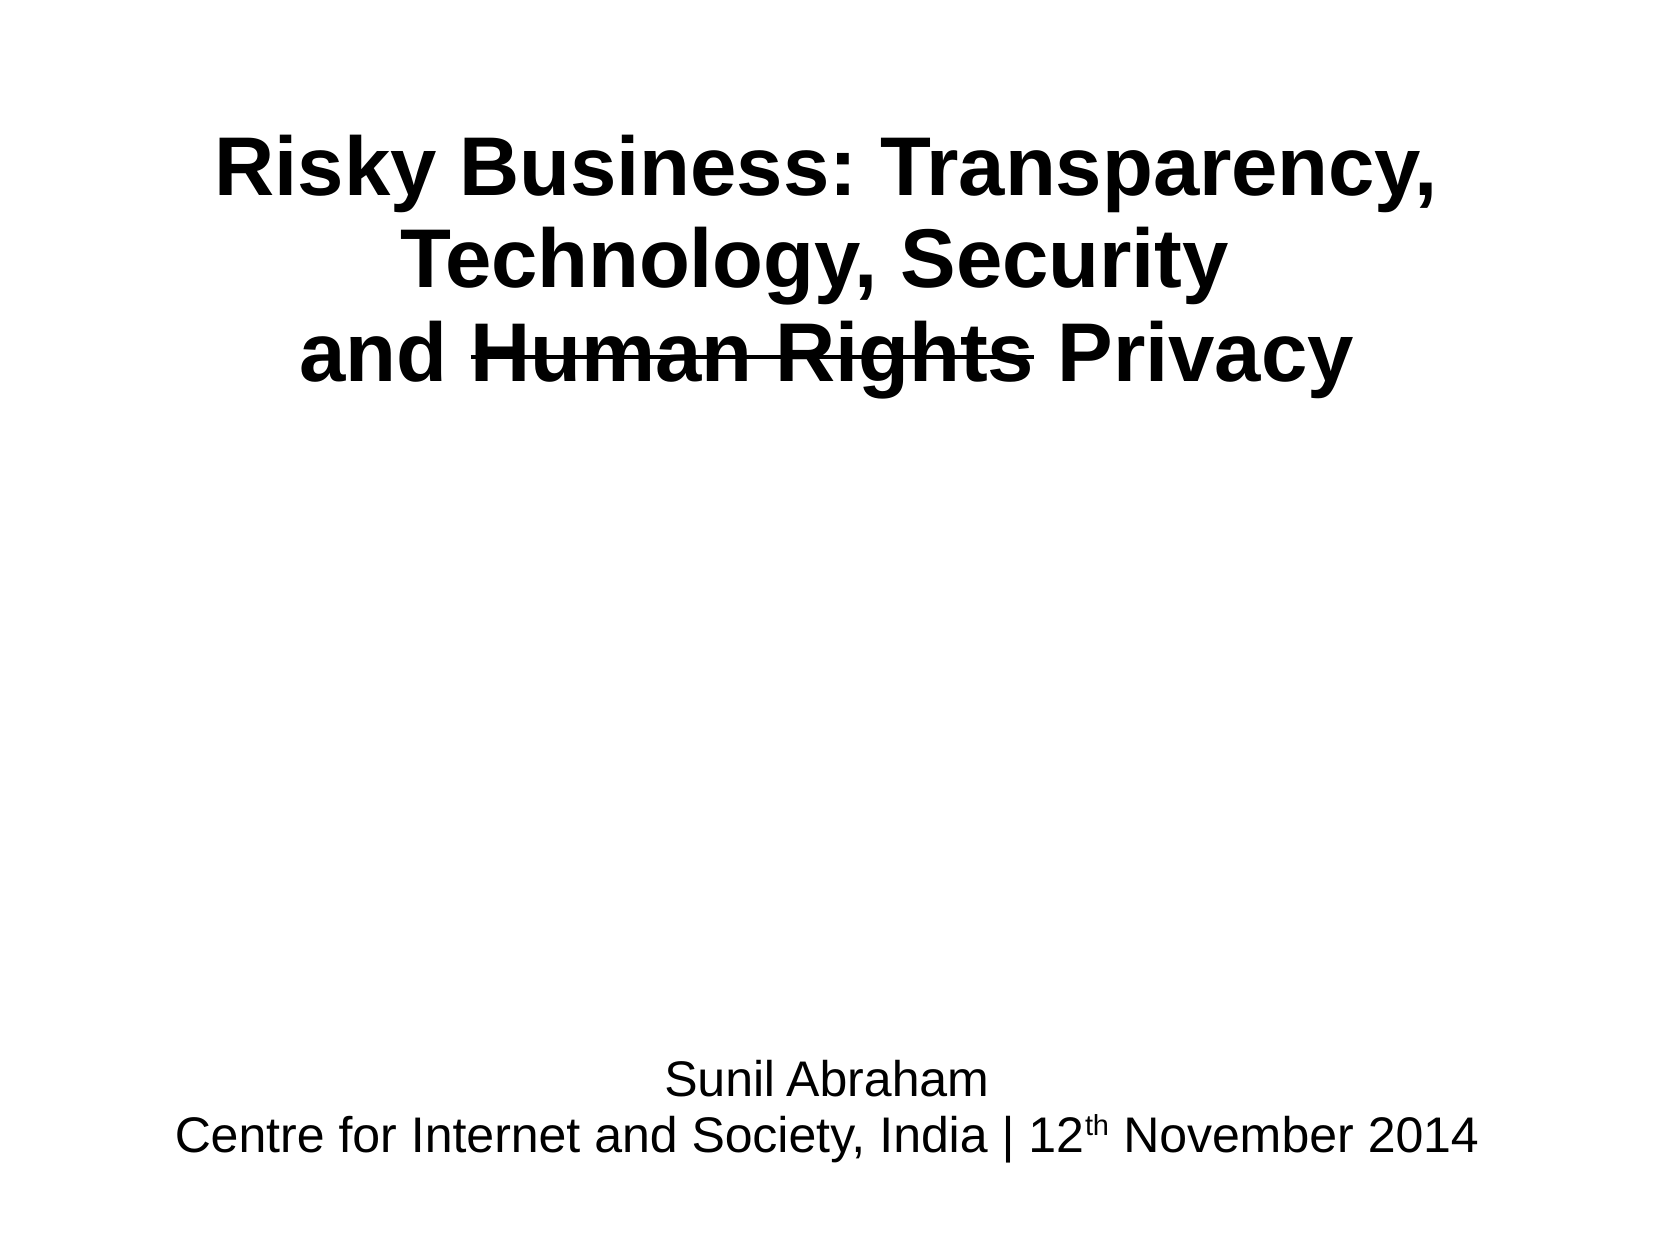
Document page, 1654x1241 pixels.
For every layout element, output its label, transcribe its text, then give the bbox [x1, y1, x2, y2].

subtitle Sunil Abraham Centre for Internet and Society, India | 12th November 2014 [82, 1021, 1571, 1193]
title Risky Business: Transparency, Technology, Security and Human Rights Privacy [82, 119, 1571, 400]
